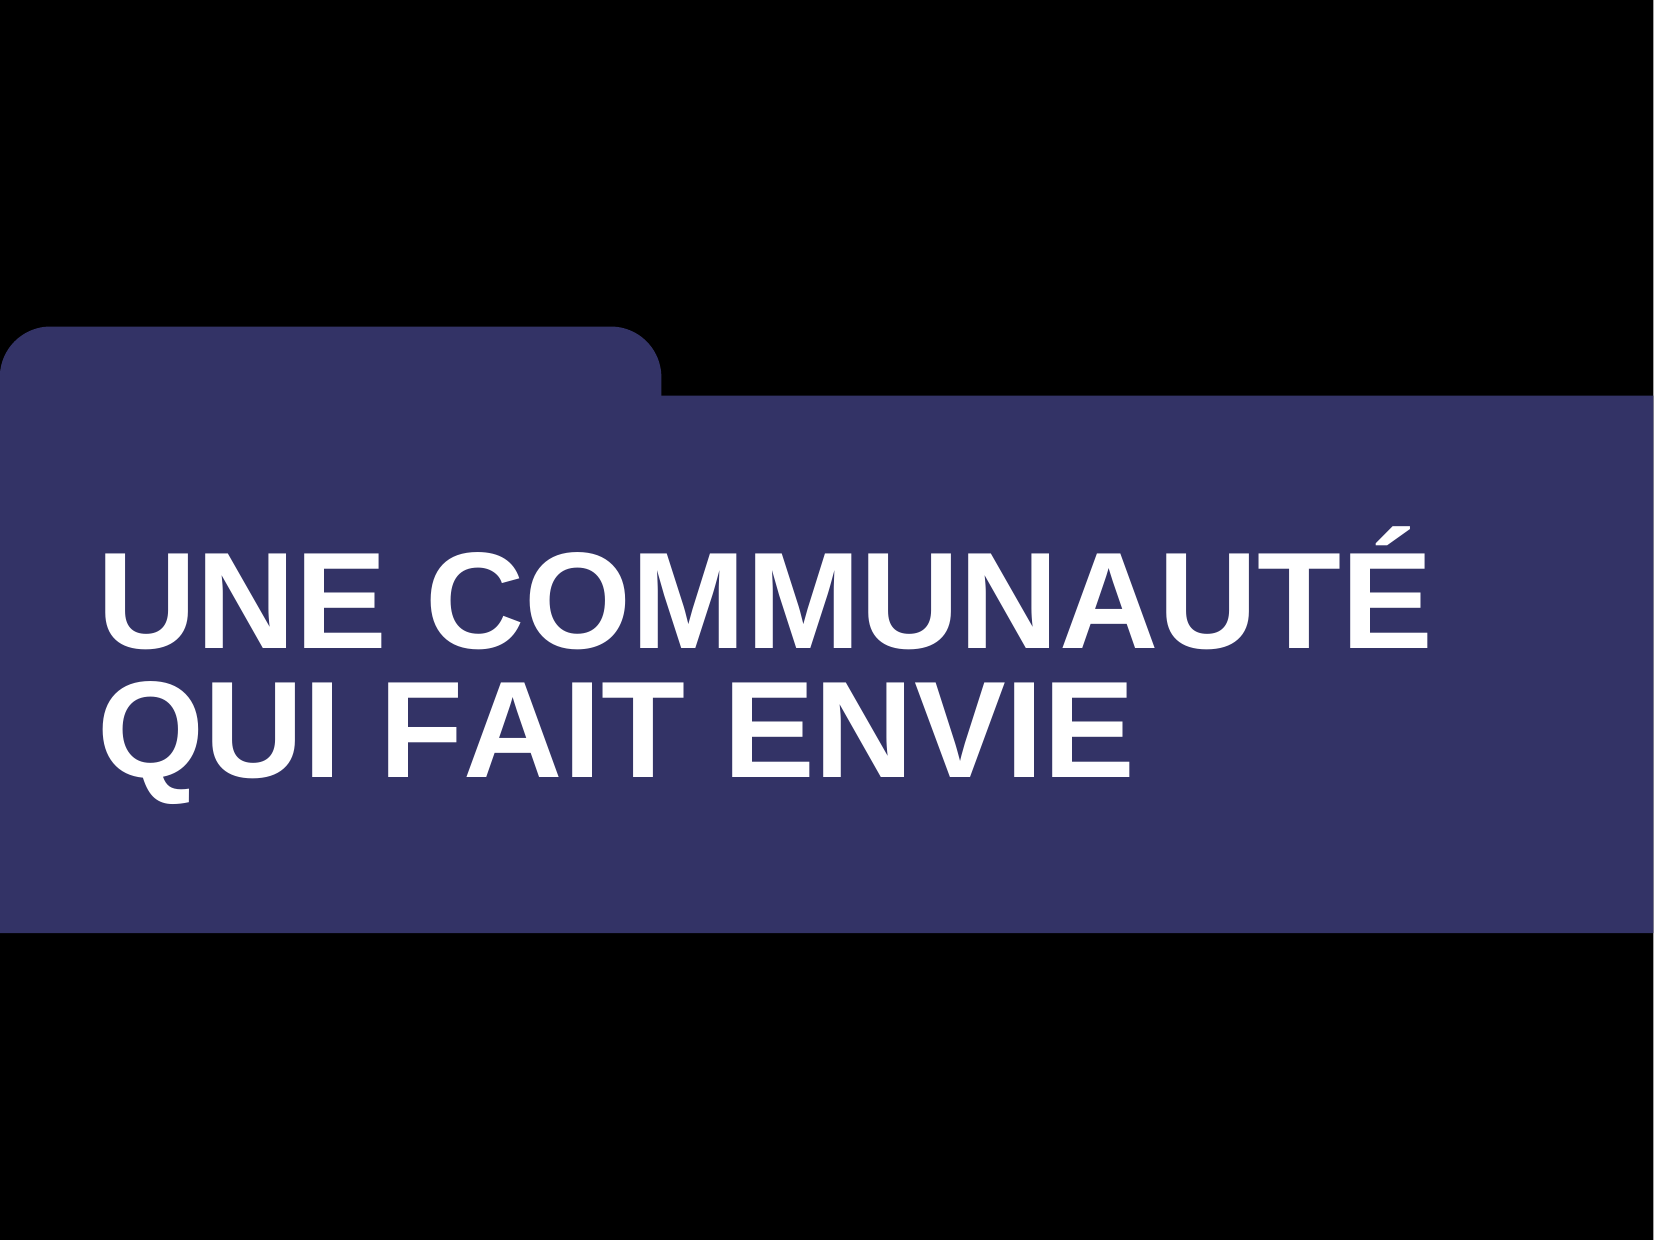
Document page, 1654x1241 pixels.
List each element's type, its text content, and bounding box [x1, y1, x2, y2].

text_box UNE COMMUNAUTÉ QUI FAIT ENVIE [82, 537, 1607, 812]
text_box [0, 326, 1654, 934]
